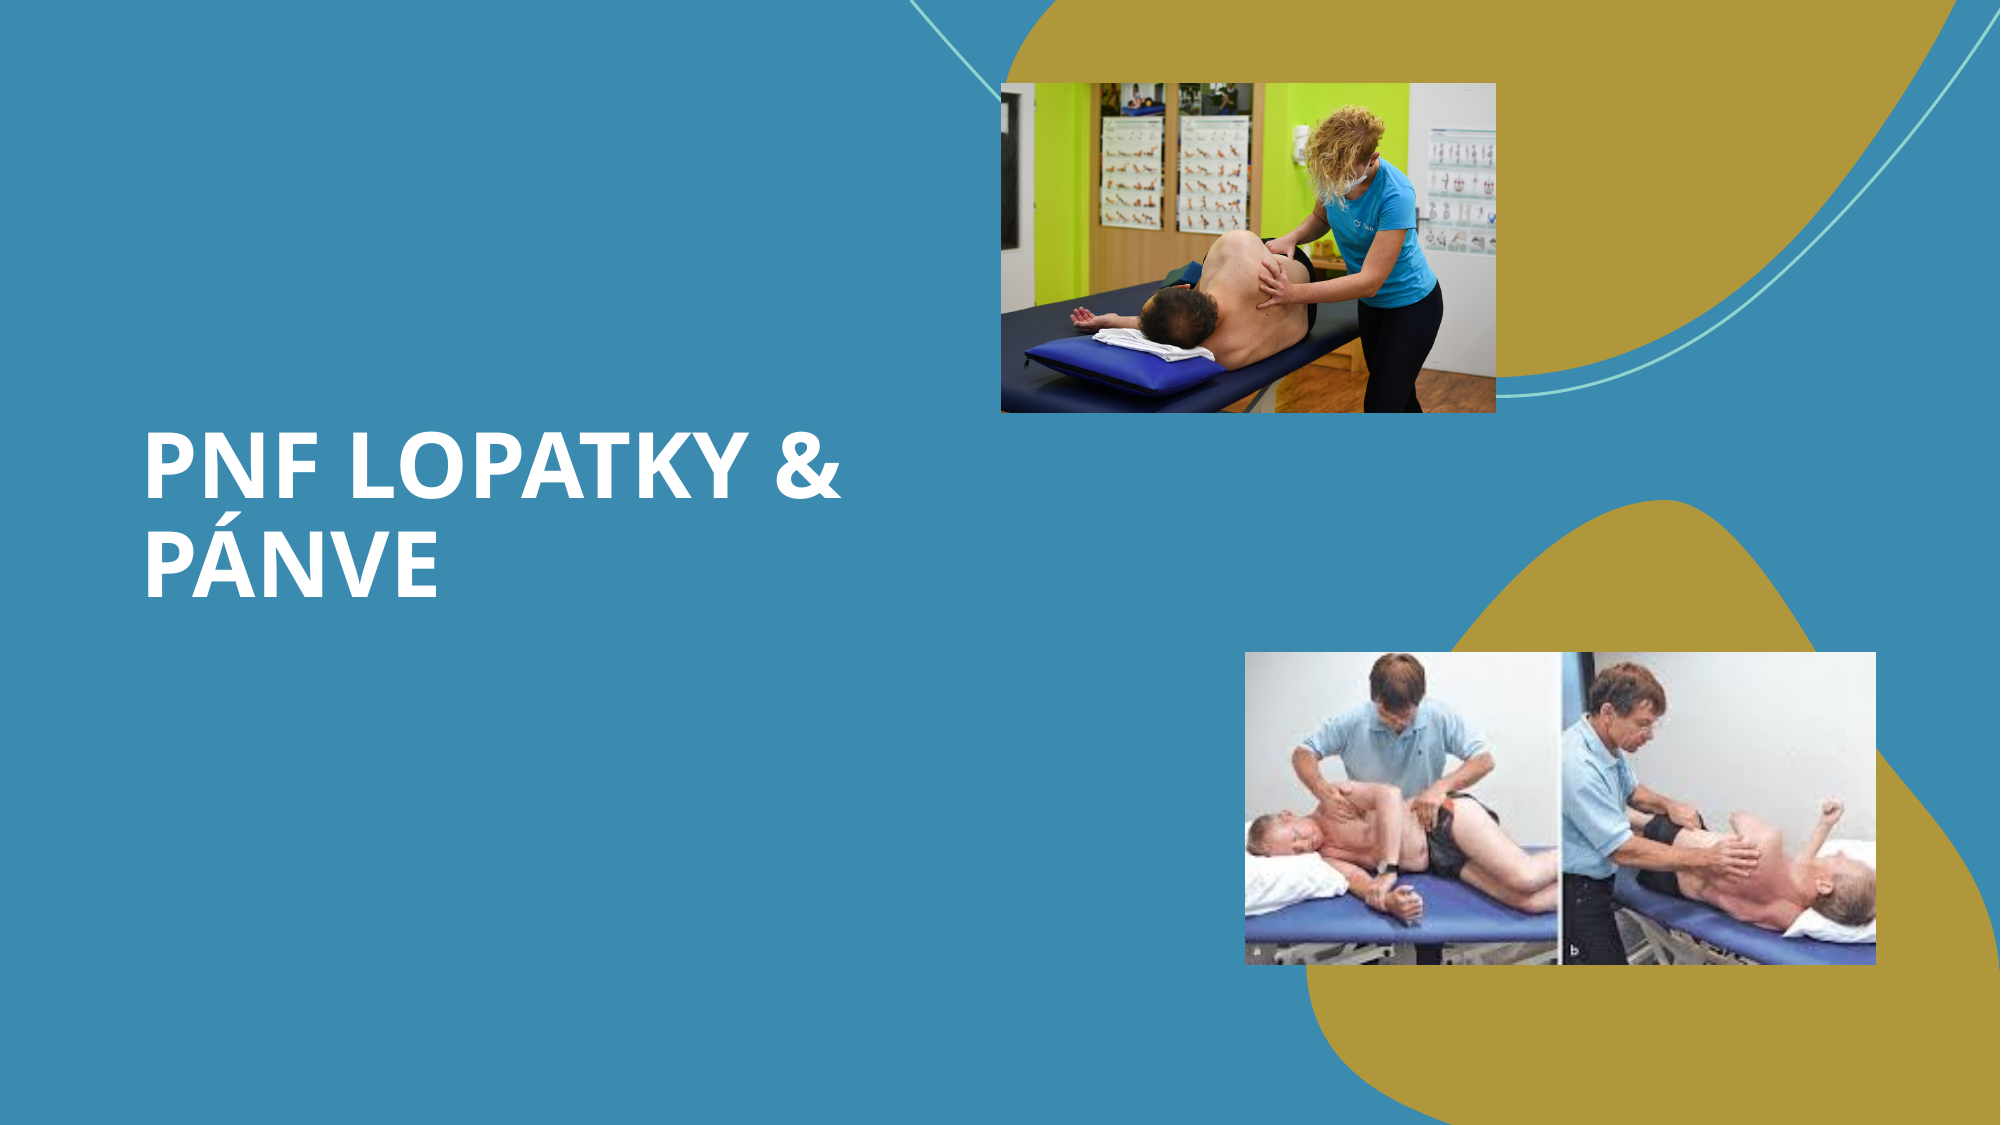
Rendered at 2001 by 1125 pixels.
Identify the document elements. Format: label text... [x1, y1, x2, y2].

title PNF LOPATKY & PÁNVE [125, 249, 978, 625]
picture [1245, 652, 1876, 965]
text_box [0, 0, 2000, 1125]
text_box [914, 0, 2000, 394]
picture [1001, 83, 1496, 413]
